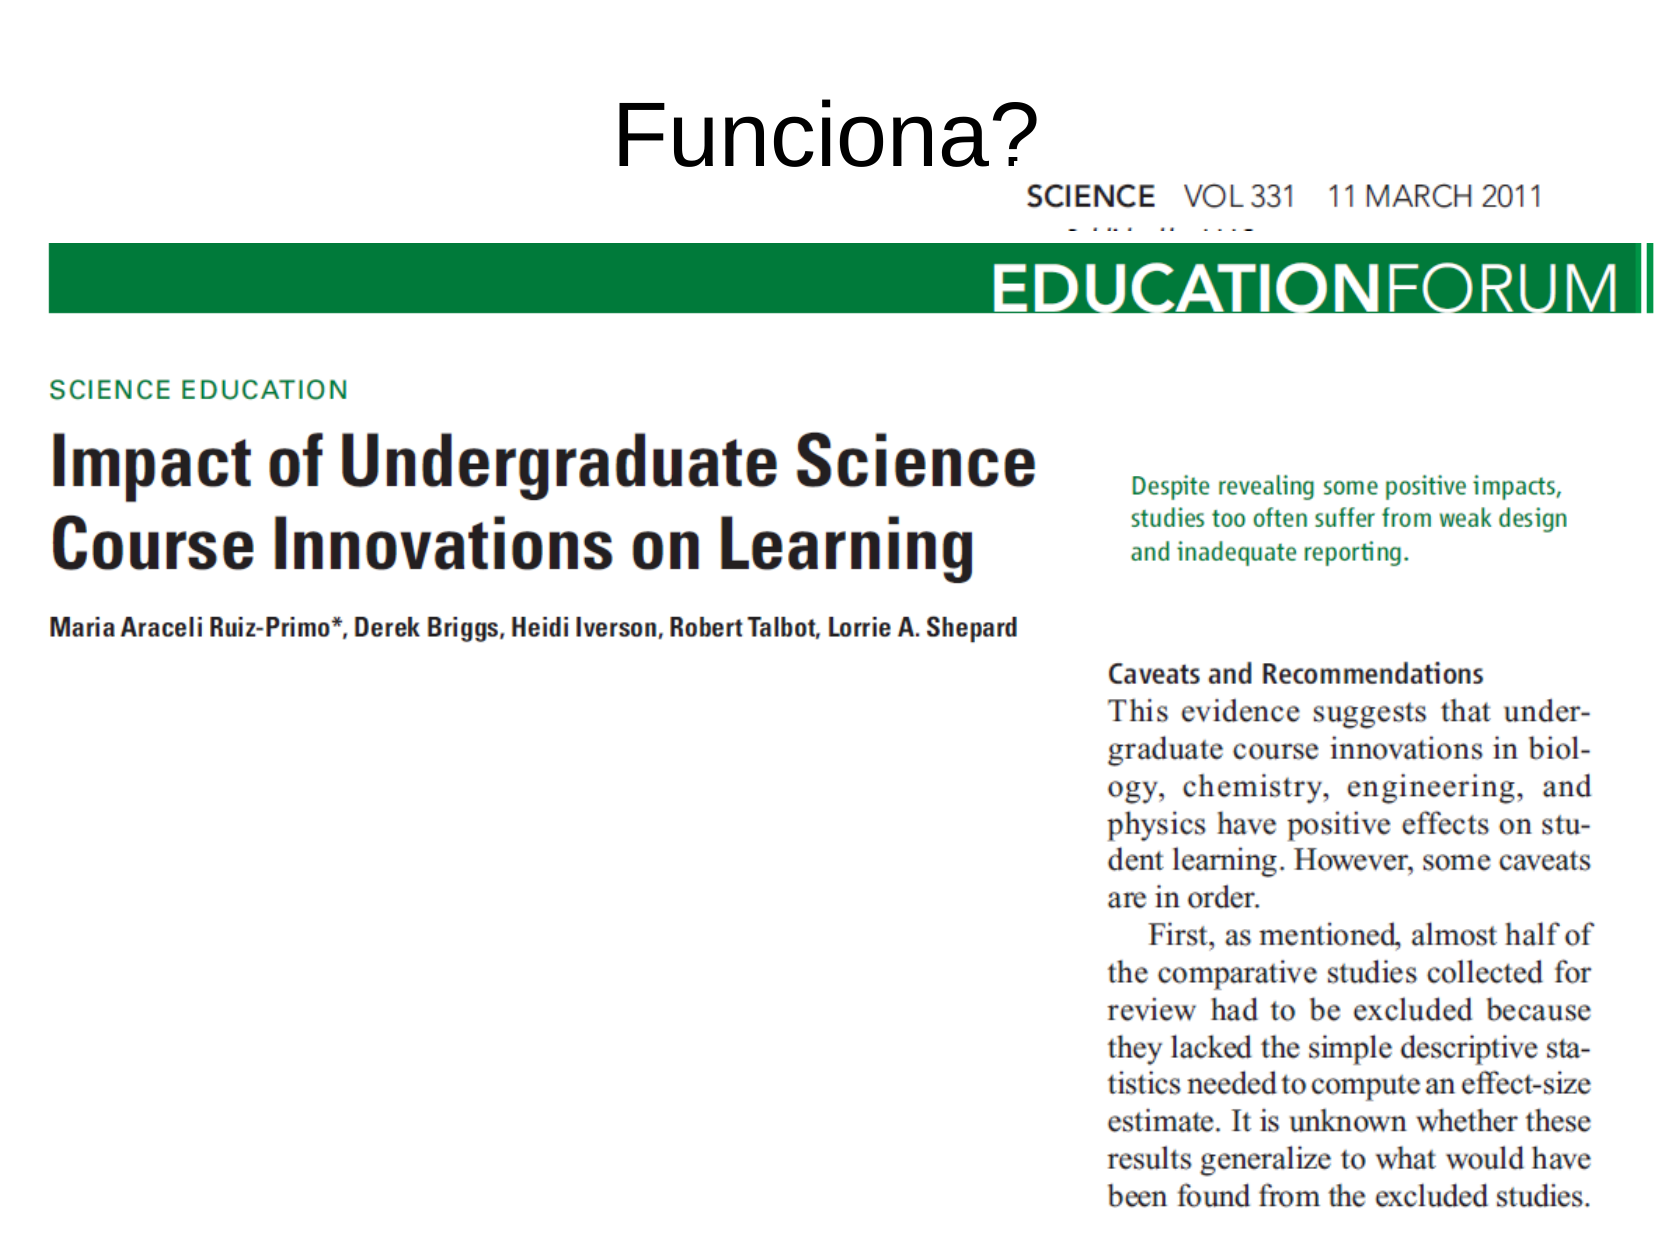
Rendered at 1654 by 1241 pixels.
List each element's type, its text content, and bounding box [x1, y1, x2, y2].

title Funciona? [82, 31, 1571, 239]
picture [1014, 161, 1571, 231]
picture [0, 243, 1654, 1220]
